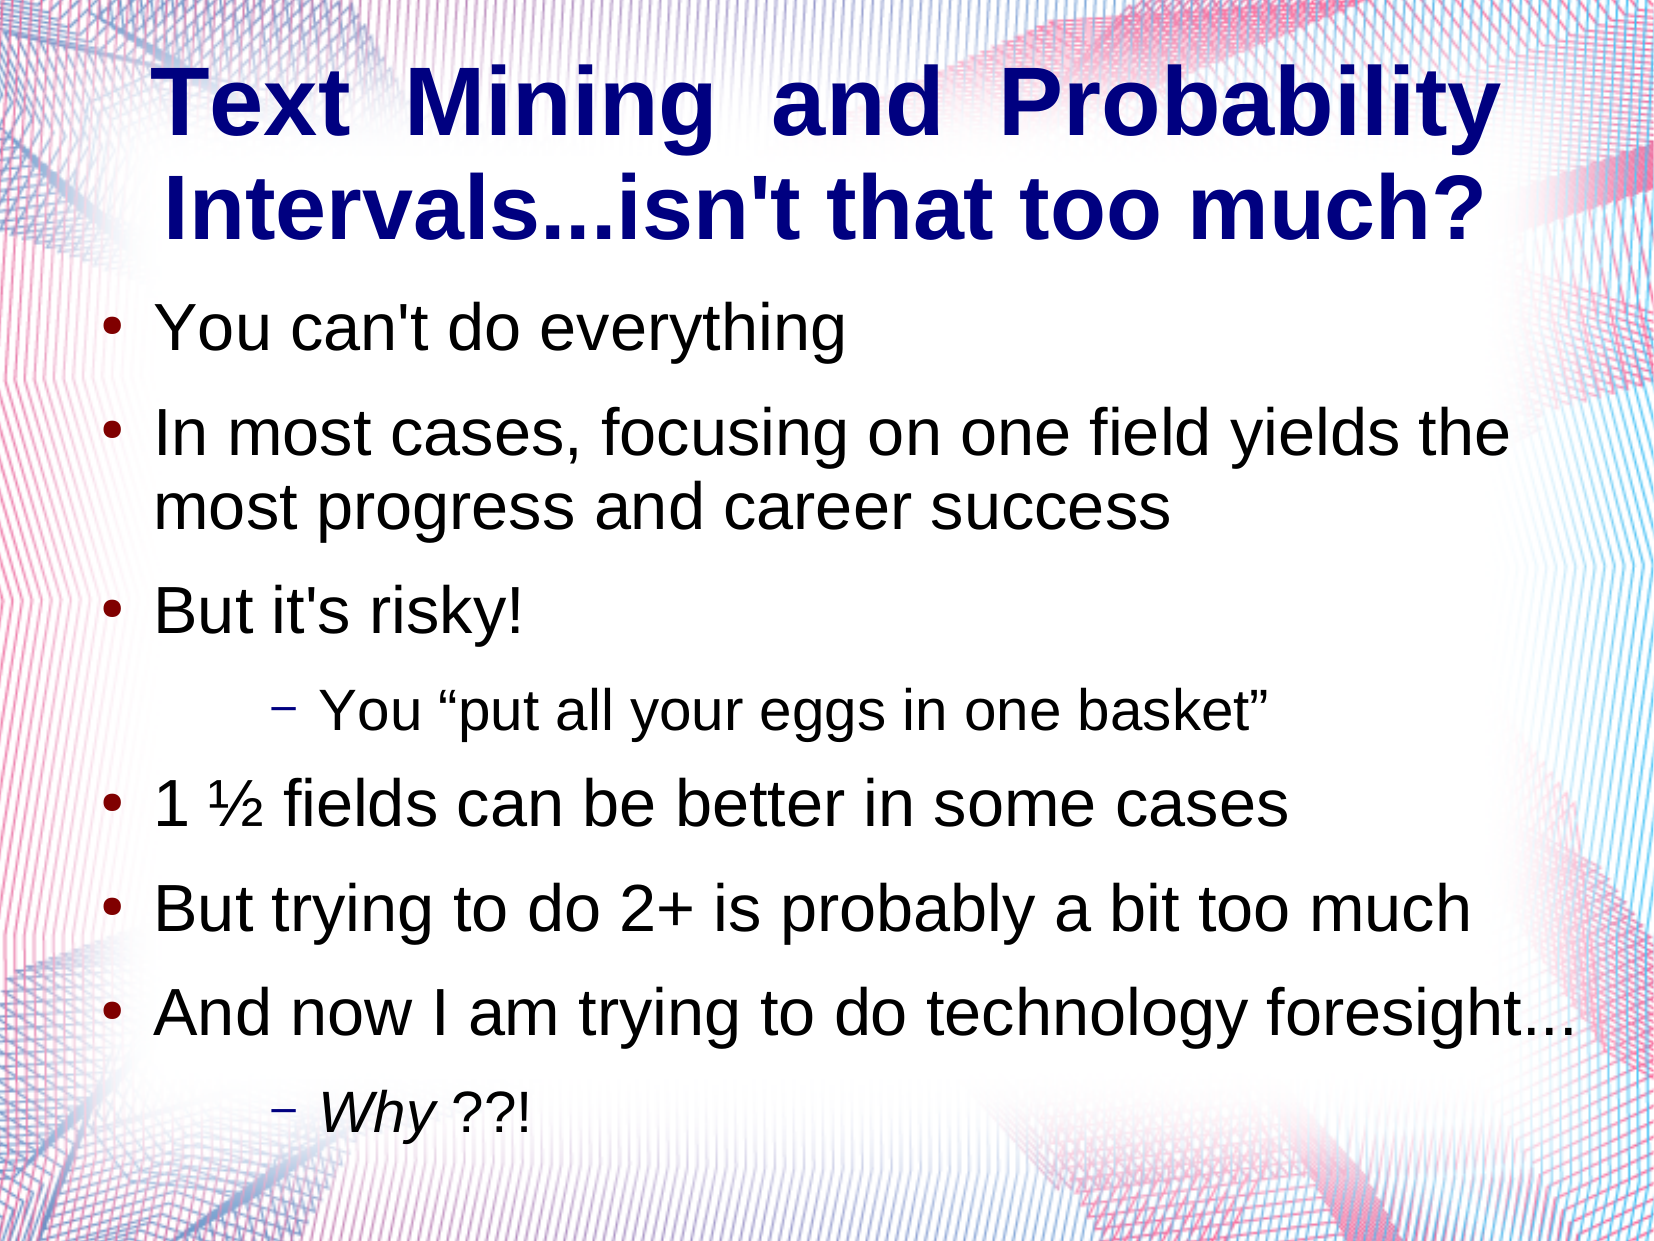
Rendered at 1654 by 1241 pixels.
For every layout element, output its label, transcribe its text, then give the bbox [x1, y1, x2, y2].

picture [0, 0, 1654, 1241]
list You can't do everything In most cases, focusing on one field yields the most progress and career success But it's risky! You “put all your eggs in one basket” 1 ½ fields can be better in some cases But trying to do 2+ is probably a bit too much And now I am trying to do technology foresight... Why ??! [82, 290, 1654, 1144]
title Text Mining and Probability Intervals...isn't that too much? [82, 47, 1571, 259]
